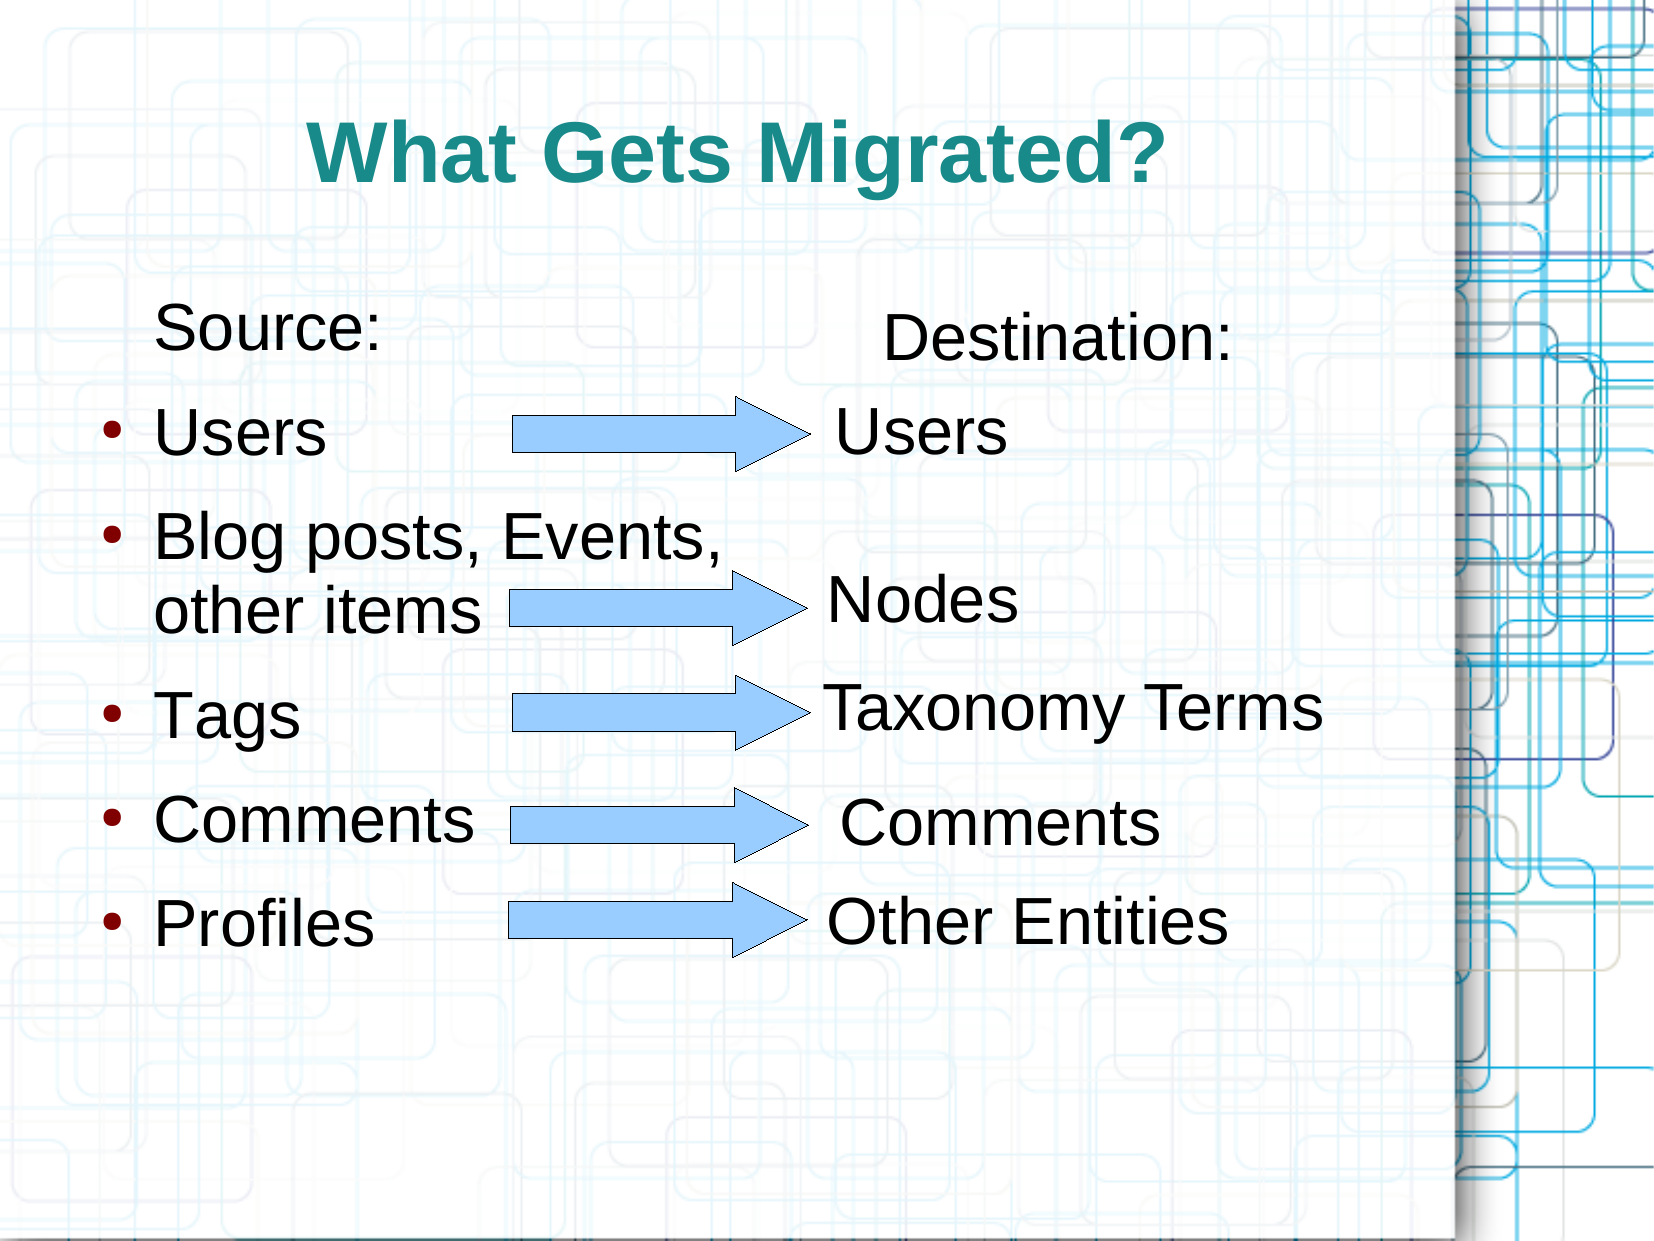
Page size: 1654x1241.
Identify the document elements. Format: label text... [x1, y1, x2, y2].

list Destination: [811, 300, 1313, 376]
text_box [508, 882, 808, 958]
picture [0, 0, 1654, 1241]
text_box Comments [825, 777, 1276, 867]
text_box [510, 787, 809, 863]
text_box [509, 570, 808, 646]
text_box Other Entities [812, 876, 1263, 966]
text_box [512, 396, 811, 472]
text_box [512, 675, 807, 751]
text_box Users [820, 386, 1271, 476]
text_box Nodes [812, 554, 1263, 644]
text_box Taxonomy Terms [807, 663, 1370, 753]
title What Gets Migrated? [59, 49, 1418, 257]
list Source: Users Blog posts, Events, other items Tags Comments Profiles [82, 290, 734, 1109]
